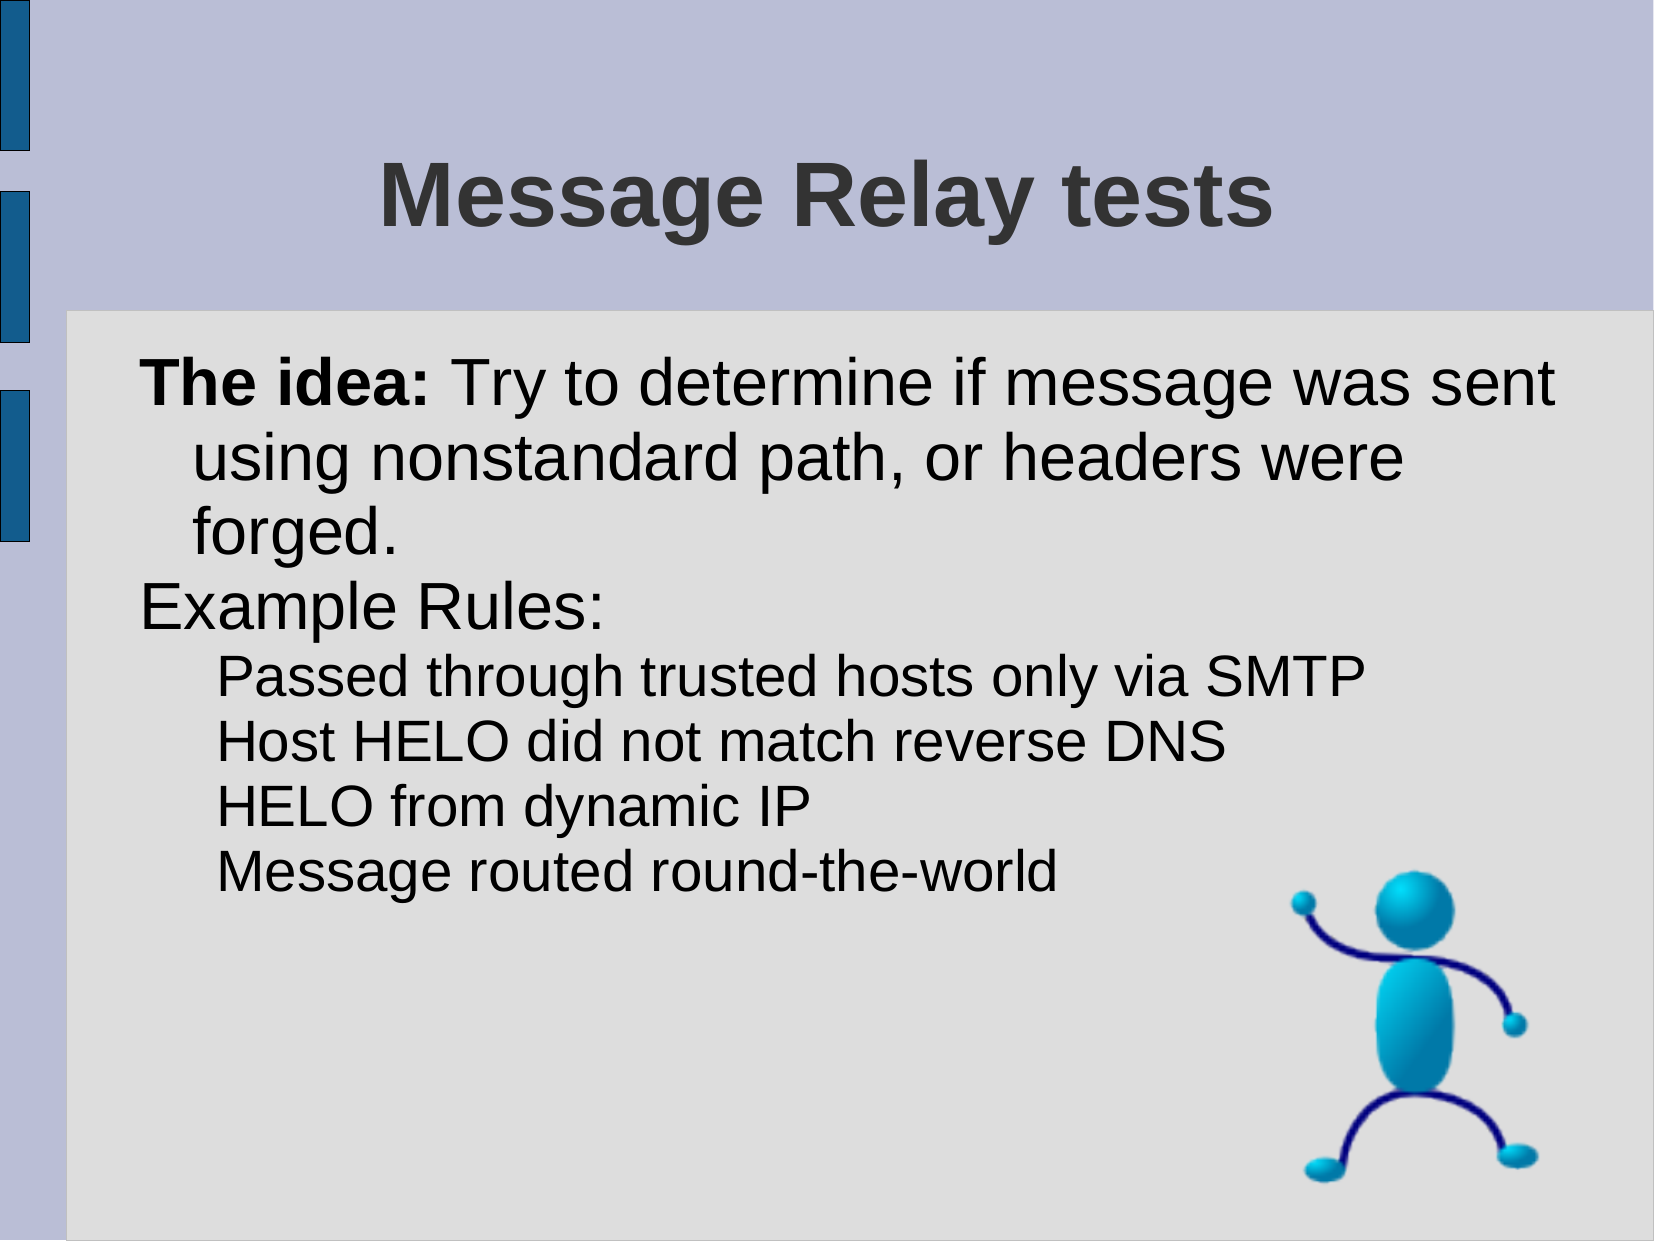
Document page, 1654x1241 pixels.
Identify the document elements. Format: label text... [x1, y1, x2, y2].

list The idea: Try to determine if message was sent using nonstandard path, or headers were forged. Example Rules: Passed through trusted hosts only via SMTP Host HELO did not match reverse DNS HELO from dynamic IP Message routed round-the-world [121, 344, 1595, 1127]
title Message Relay tests [121, 91, 1534, 299]
picture [1240, 856, 1574, 1190]
